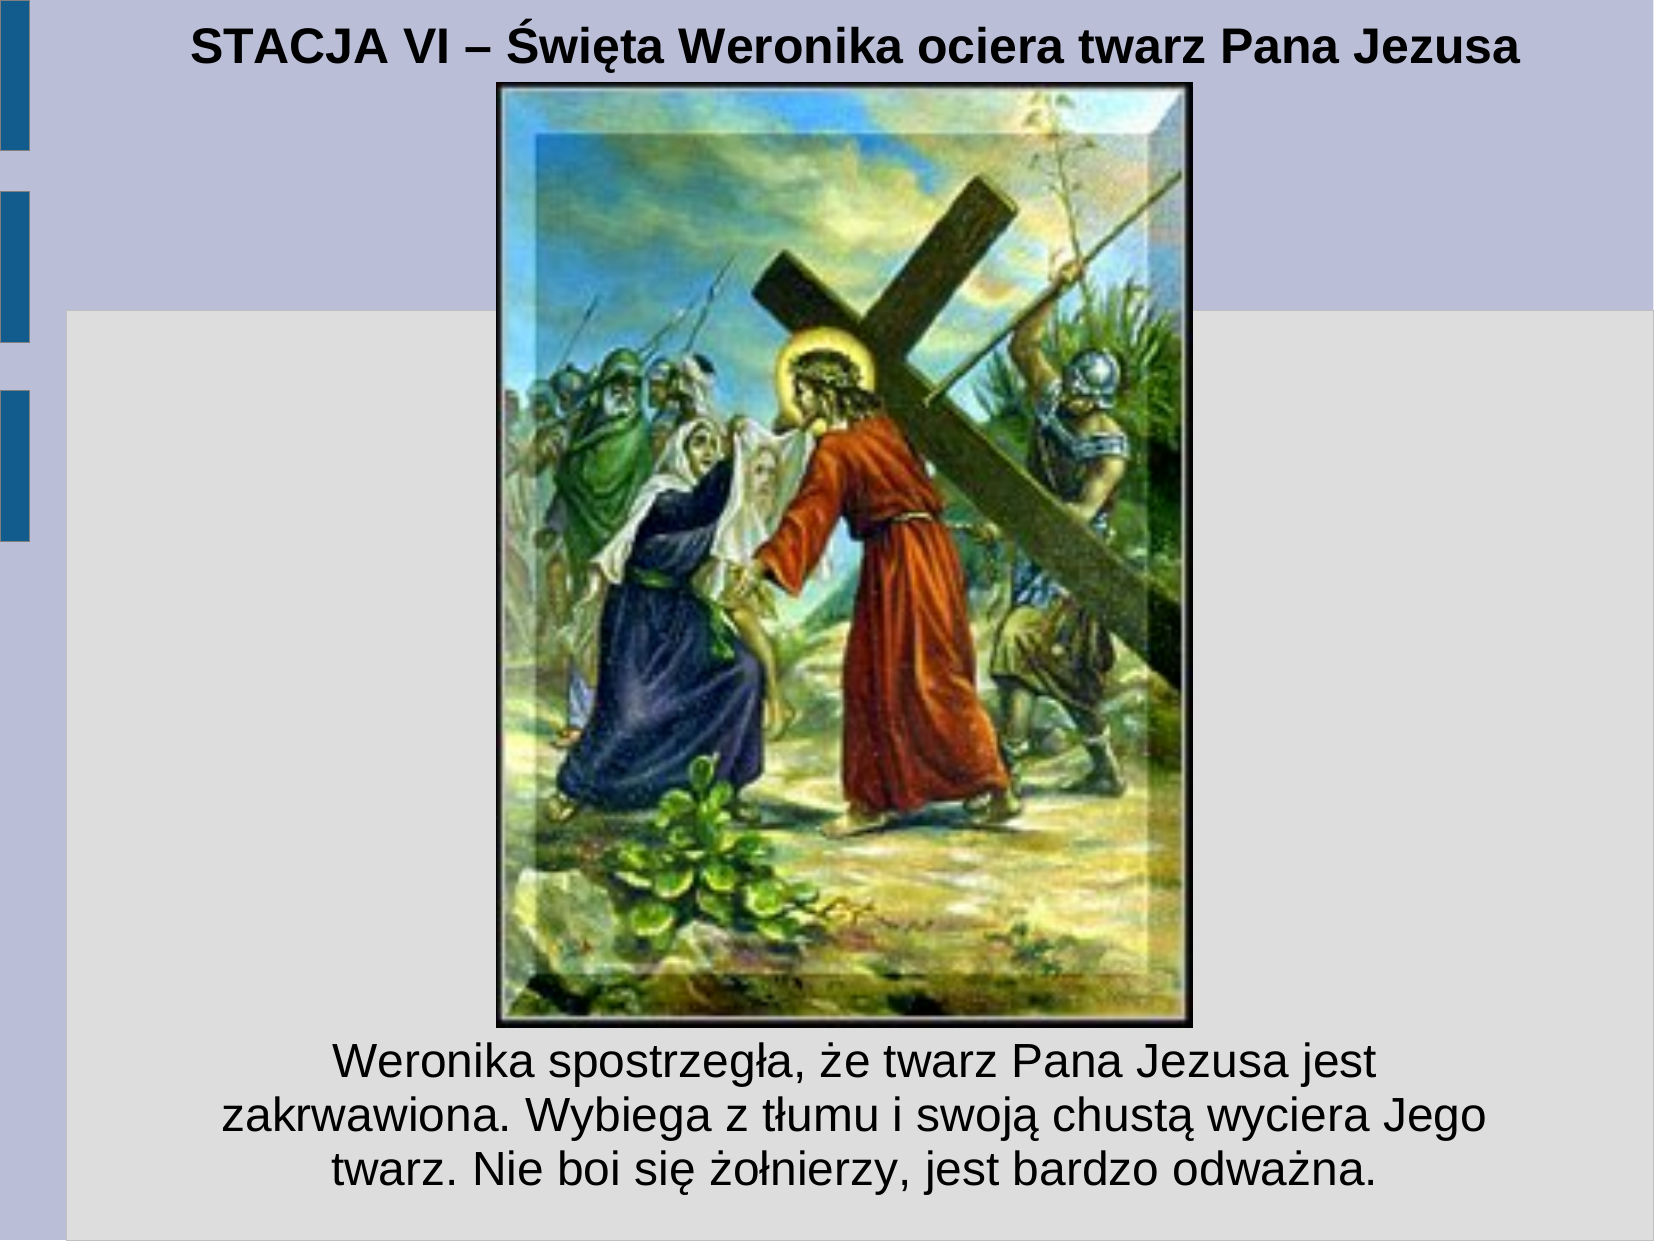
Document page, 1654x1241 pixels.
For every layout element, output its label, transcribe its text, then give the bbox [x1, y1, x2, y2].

list STACJA VI – Święta Weronika ociera twarz Pana Jezusa Weronika spostrzegła, że twarz Pana Jezusa jest zakrwawiona. Wybiega z tłumu i swoją chustą wyciera Jego twarz. Nie boi się żołnierzy, jest bardzo odważna. [118, 18, 1523, 1241]
picture [496, 82, 1193, 1028]
